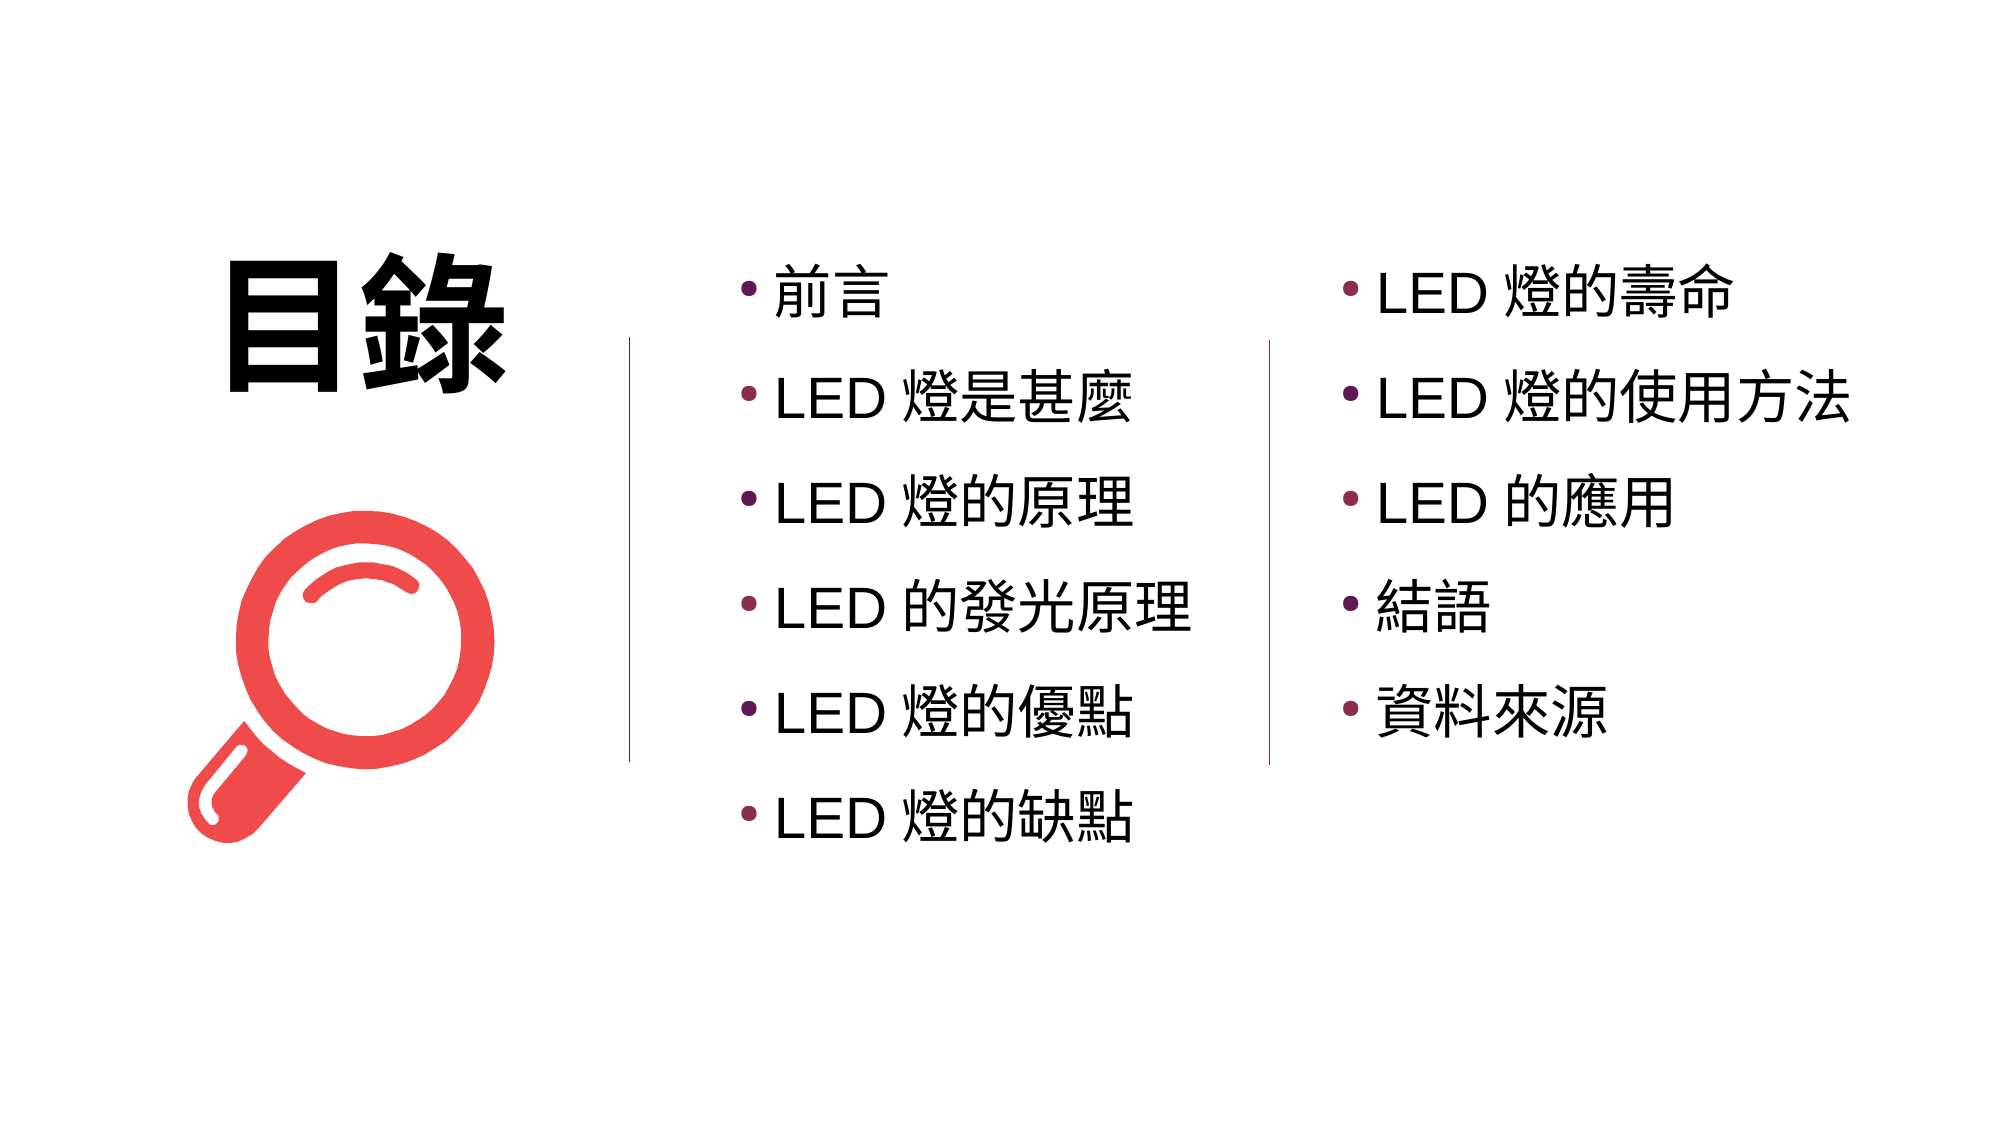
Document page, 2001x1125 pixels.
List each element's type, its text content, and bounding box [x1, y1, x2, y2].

text_box 前言 LED燈是甚麼 LED燈的原理 LED的發光原理 LED燈的優點 LED燈的缺點 [723, 213, 1429, 1125]
text_box 目錄 [194, 222, 525, 418]
text_box [235, 510, 495, 770]
text_box LED燈的壽命 LED燈的使用方法 LED的應用 結語 資料來源 [1325, 213, 1929, 931]
text_box [187, 720, 306, 843]
